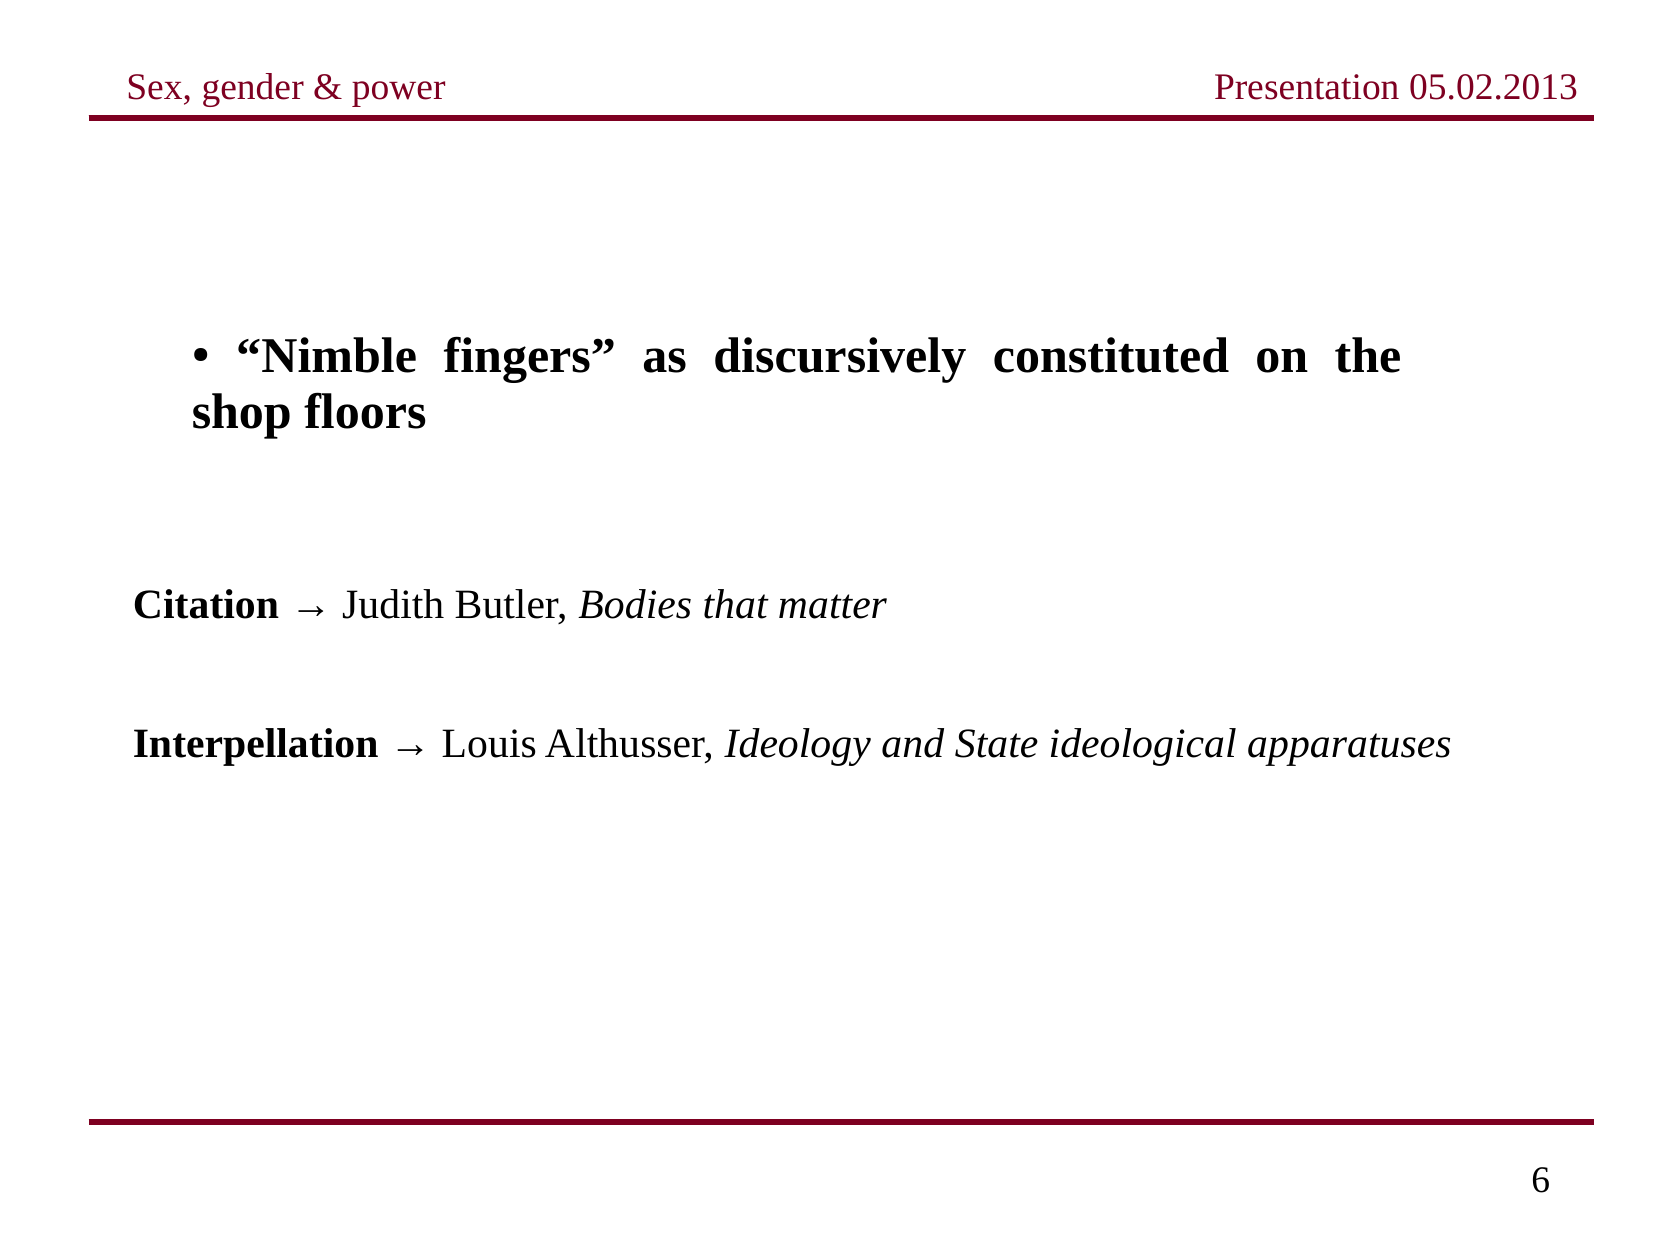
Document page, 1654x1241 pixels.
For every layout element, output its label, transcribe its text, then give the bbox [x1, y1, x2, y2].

text_box Citation → Judith Butler, Bodies that matter Interpellation → Louis Althusser, Ideology and State ideological apparatuses [118, 481, 1536, 945]
text_box Sex, gender & power Presentation 05.02.2013 [88, 59, 1595, 116]
text_box “Nimble fingers” as discursively constituted on the shop floors [177, 265, 1418, 447]
text_box <numéro> [1417, 1151, 1565, 1208]
